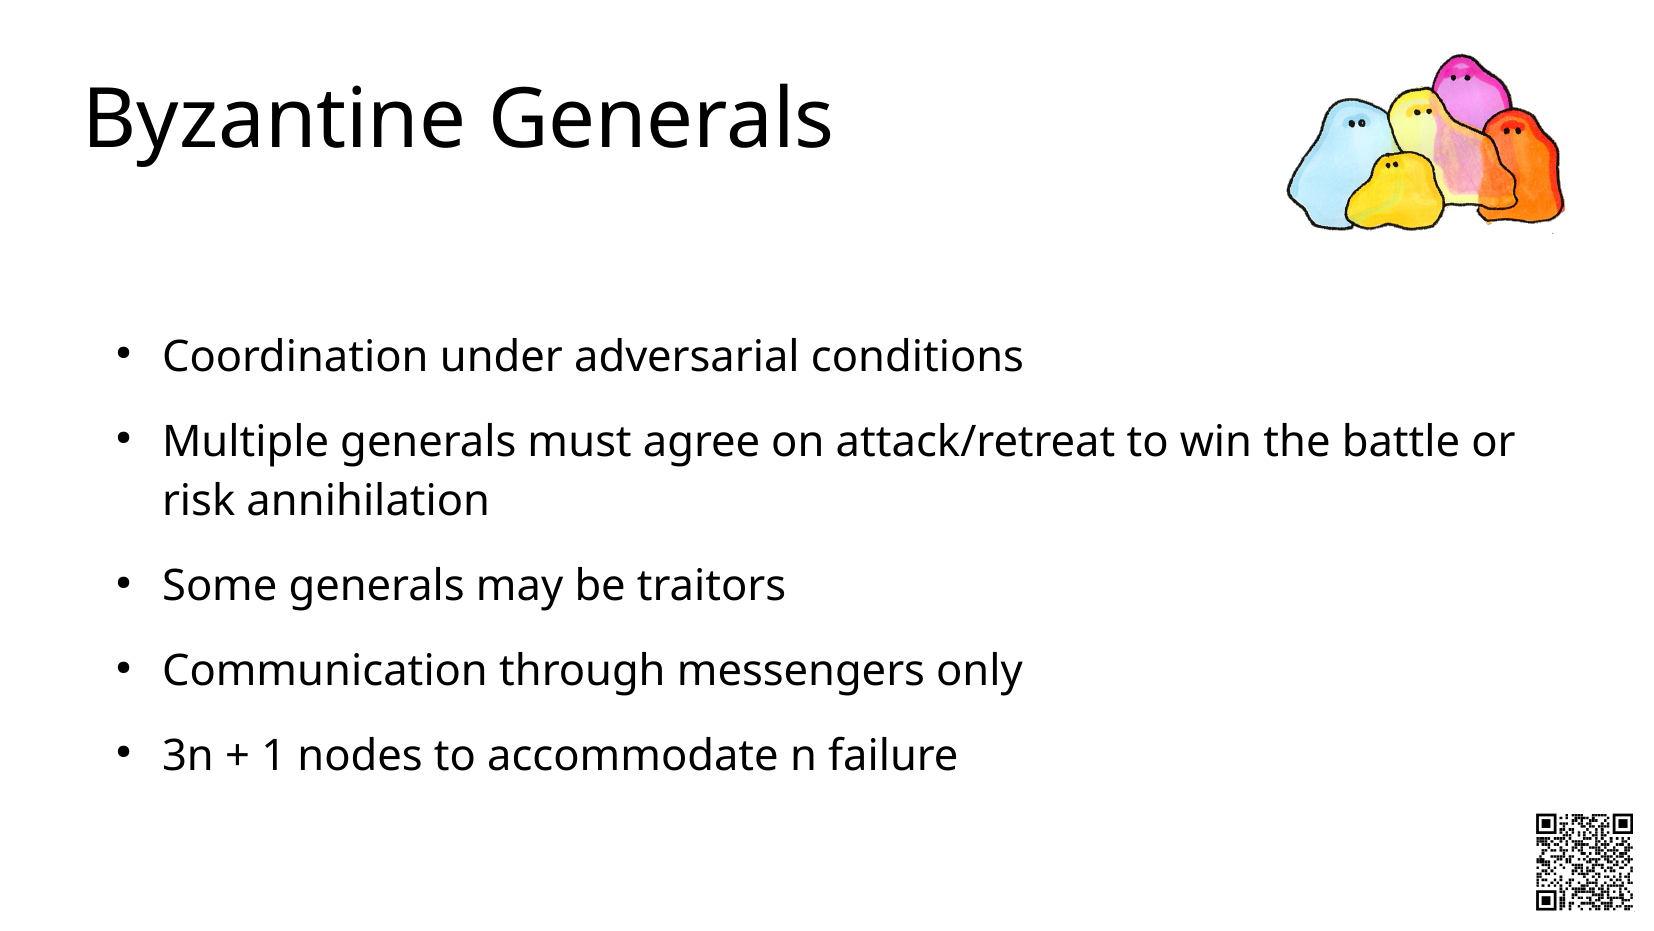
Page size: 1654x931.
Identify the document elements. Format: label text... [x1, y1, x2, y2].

list Coordination under adversarial conditions Multiple generals must agree on attack/retreat to win the battle or risk annihilation Some generals may be traitors Communication through messengers only 3n + 1 nodes to accommodate n failure [100, 324, 1589, 787]
title Byzantine Generals [82, 37, 1269, 193]
picture [1269, 31, 1570, 266]
picture [1535, 812, 1635, 912]
